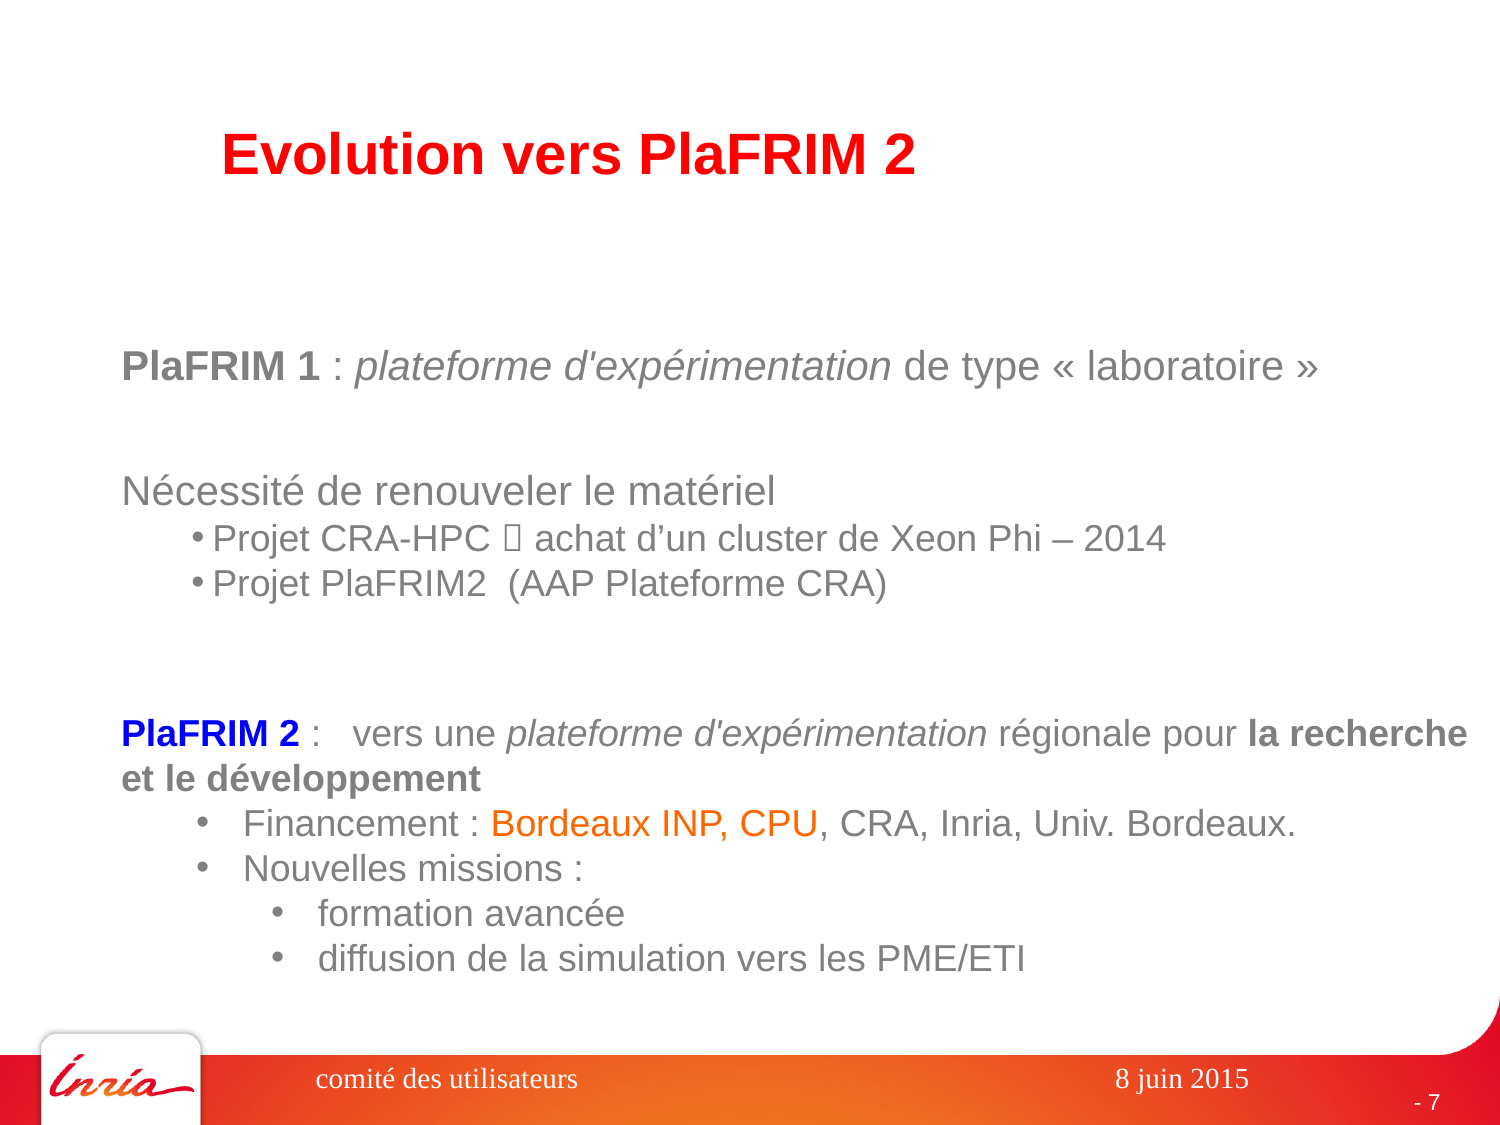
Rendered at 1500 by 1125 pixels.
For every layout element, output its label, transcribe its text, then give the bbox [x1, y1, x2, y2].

picture [0, 947, 1500, 1125]
list PlaFRIM 1 : plateforme d'expérimentation de type « laboratoire » Nécessité de renouveler le matériel Projet CRA-HPC  achat d’un cluster de Xeon Phi – 2014 Projet PlaFRIM2 (AAP Plateforme CRA) [121, 326, 1359, 571]
title Evolution vers PlaFRIM 2 [221, 57, 1459, 246]
text_box PlaFRIM 2 : vers une plateforme d'expérimentation régionale pour la recherche et le développement Financement : Bordeaux INP, CPU, CRA, Inria, Univ. Bordeaux. Nouvelles missions : formation avancée diffusion de la simulation vers les PME/ETI [106, 701, 1500, 987]
